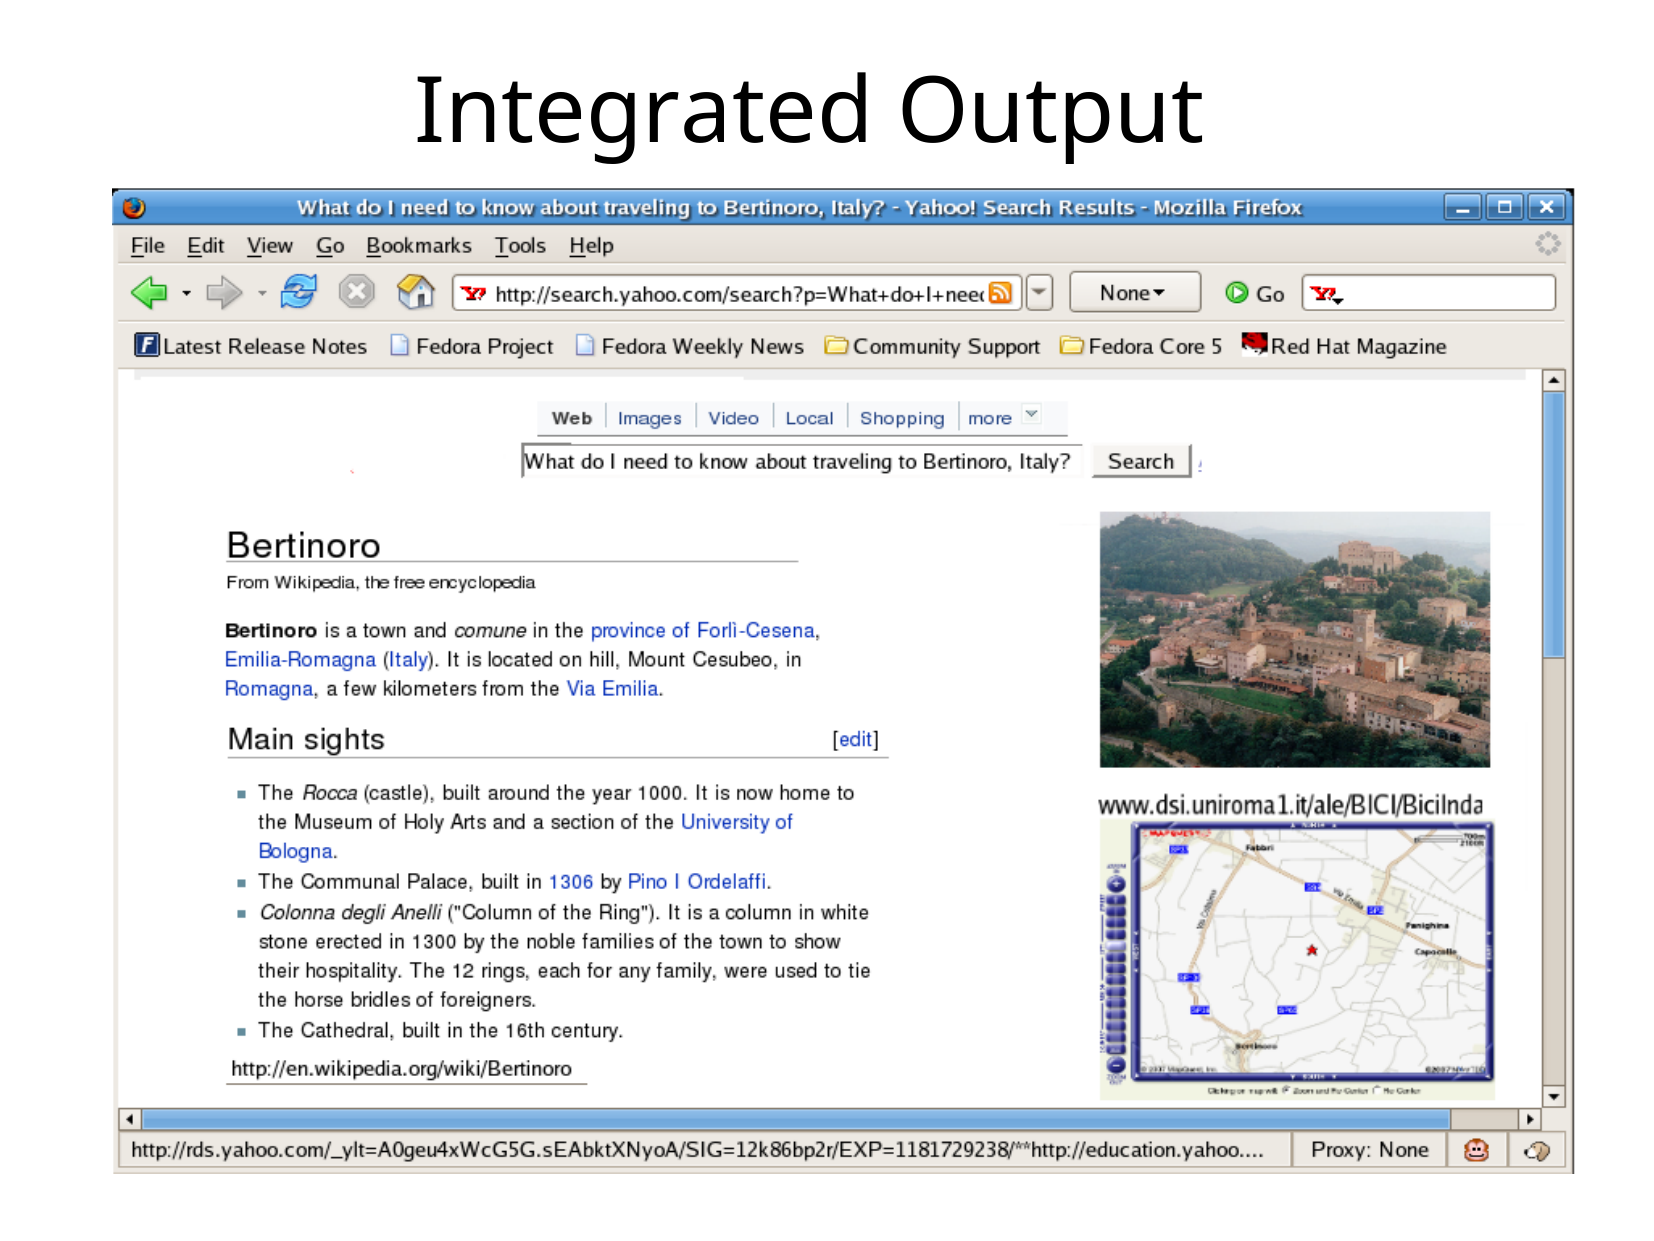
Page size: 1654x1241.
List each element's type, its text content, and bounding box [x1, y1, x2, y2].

title Integrated Output [82, 37, 1538, 176]
picture [112, 187, 1576, 1174]
